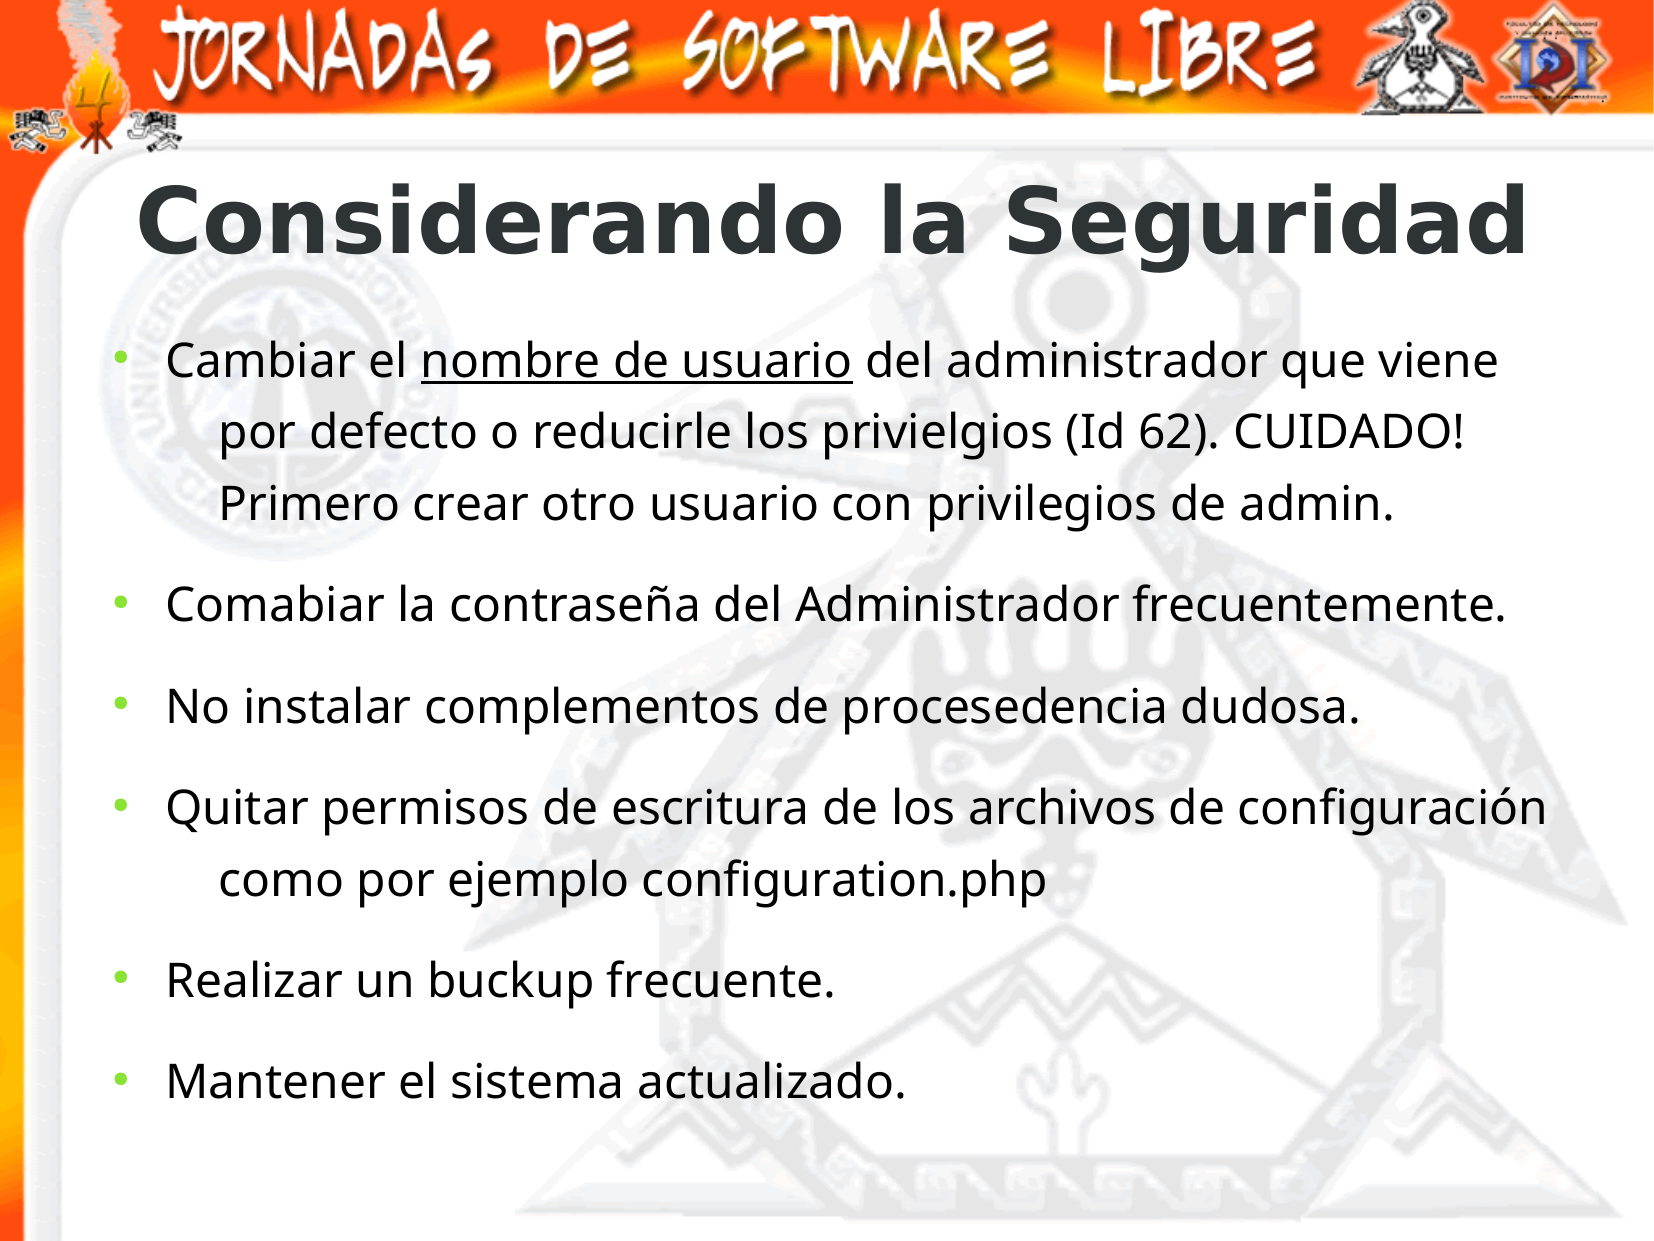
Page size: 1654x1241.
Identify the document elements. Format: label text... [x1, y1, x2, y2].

title Considerando la Seguridad [135, 118, 1625, 326]
list Cambiar el nombre de usuario del administrador que viene por defecto o reducirle los privielgios (Id 62). CUIDADO! Primero crear otro usuario con privilegios de admin. Comabiar la contraseña del Administrador frecuentemente. No instalar complementos de procesedencia dudosa. Quitar permisos de escritura de los archivos de configuración como por ejemplo configuration.php Realizar un buckup frecuente. Mantener el sistema actualizado. [76, 232, 1565, 1241]
picture [0, 0, 1654, 1241]
